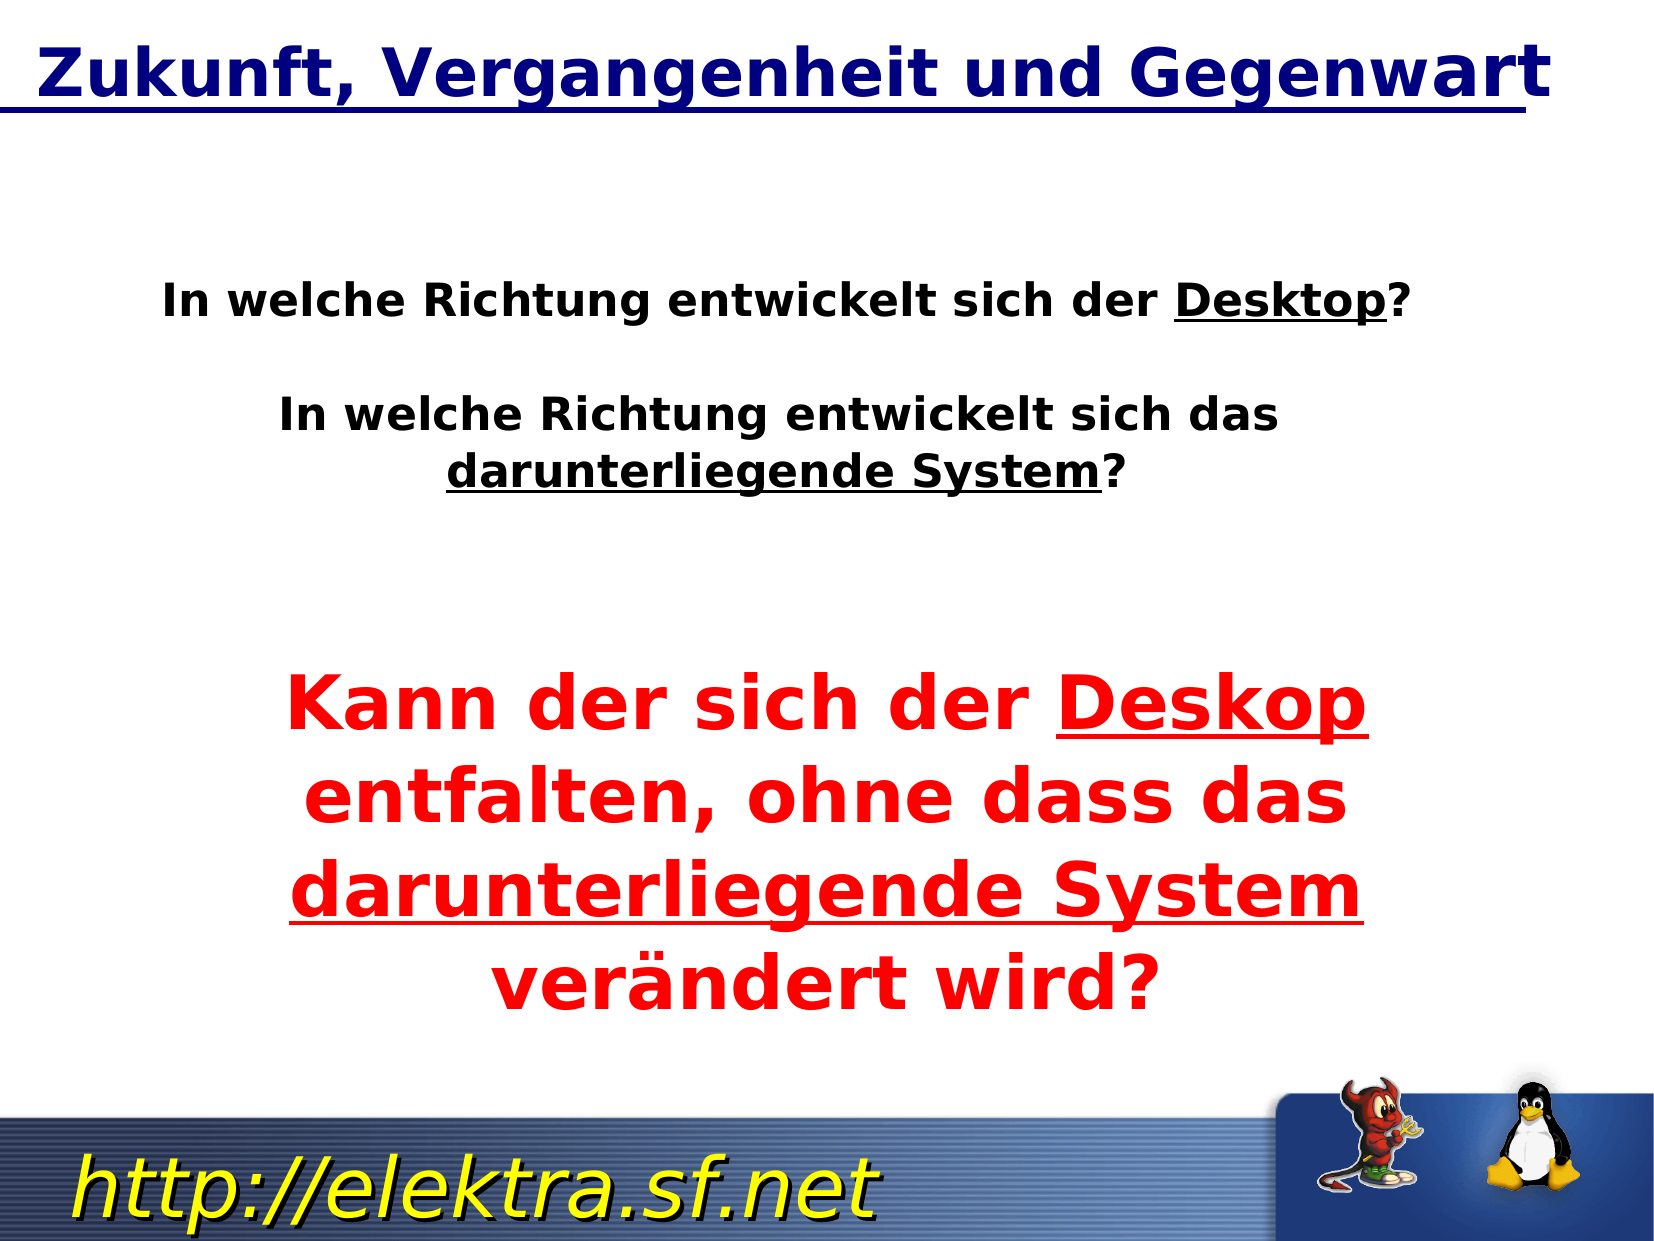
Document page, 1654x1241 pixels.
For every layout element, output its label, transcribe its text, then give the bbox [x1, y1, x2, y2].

text_box In welche Richtung entwickelt sich der Desktop? In welche Richtung entwickelt sich das darunterliegende System? [161, 270, 1449, 545]
text_box Kann der sich der Deskop entfalten, ohne dass das darunterliegende System verändert wird? [112, 656, 1542, 1025]
picture [0, 1061, 1654, 1241]
text_box Zukunft, Vergangenheit und Gegenwart [22, 14, 1611, 126]
